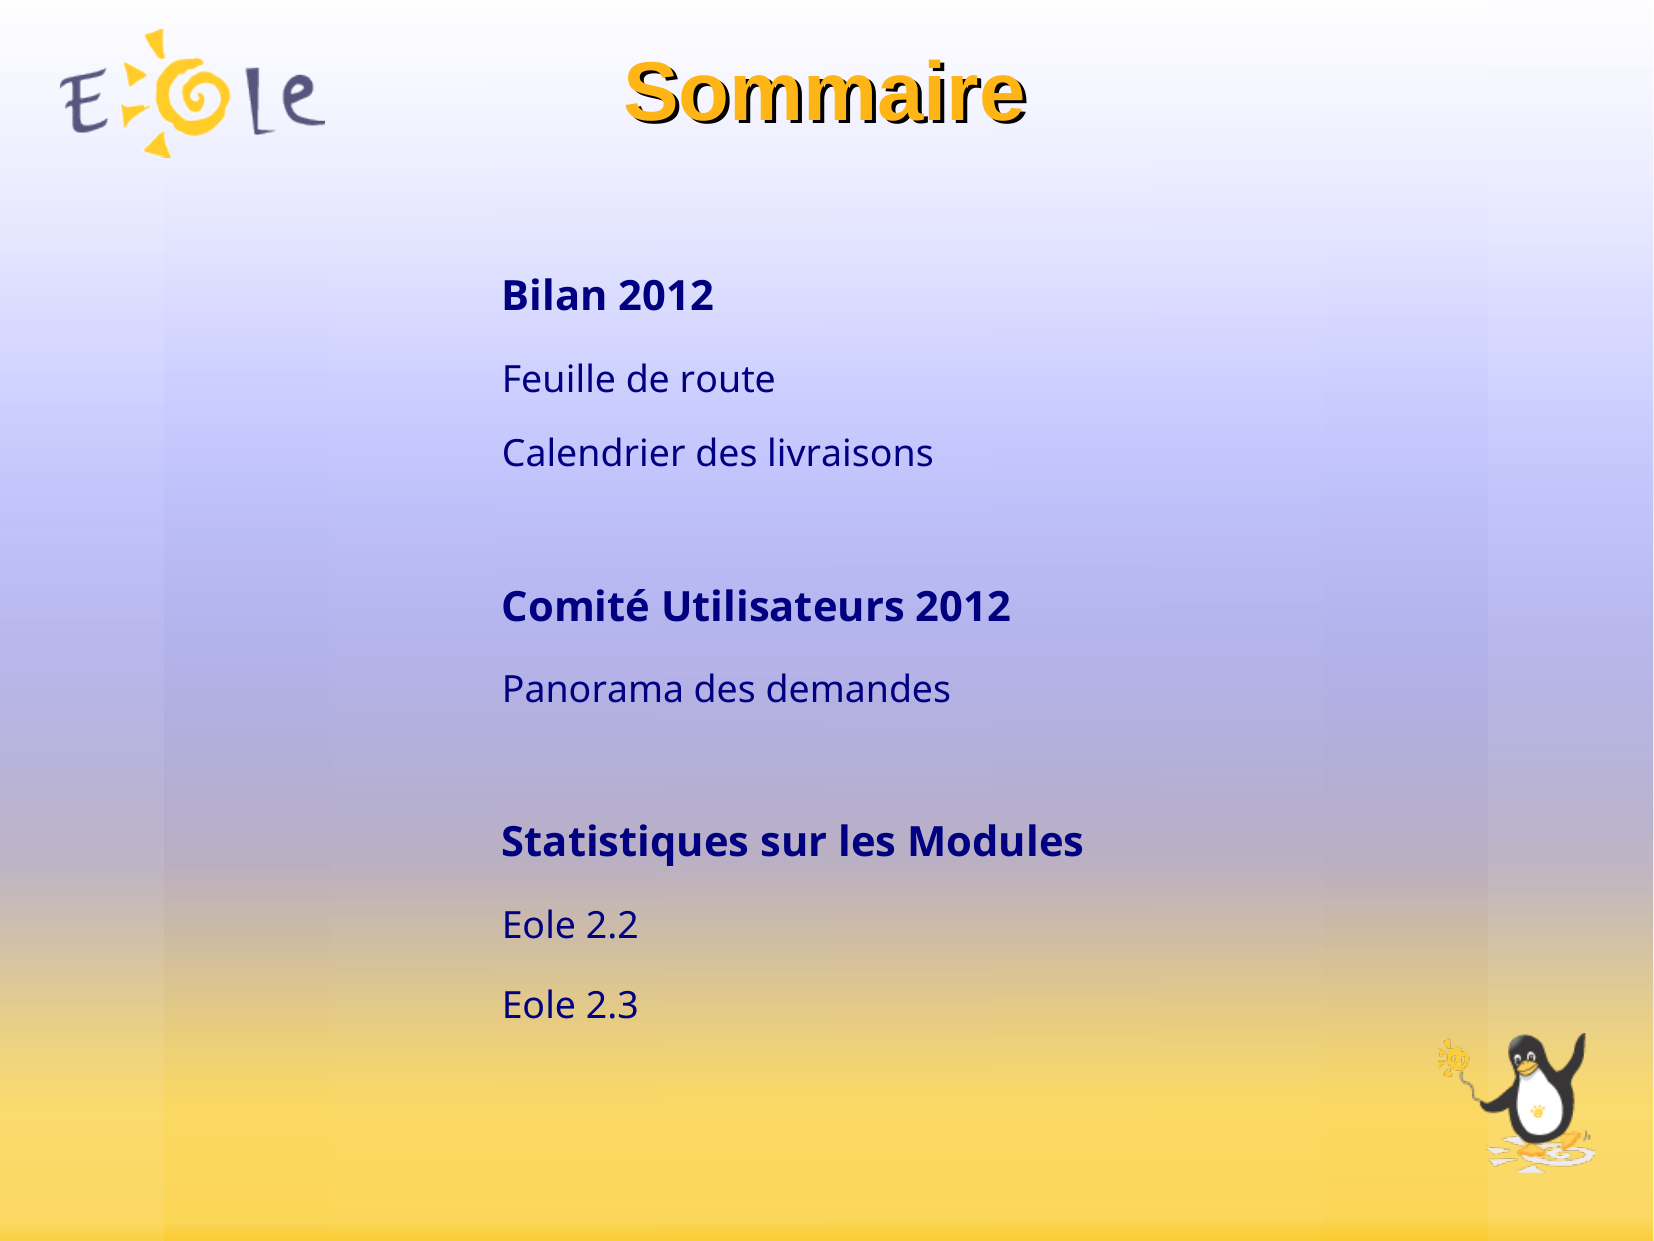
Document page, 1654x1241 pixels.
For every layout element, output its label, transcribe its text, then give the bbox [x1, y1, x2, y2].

list Bilan 2012 Feuille de route Calendrier des livraisons Comité Utilisateurs 2012 Panorama des demandes Statistiques sur les Modules Eole 2.2 Eole 2.3 [501, 265, 1229, 1099]
title Sommaire [80, 27, 1569, 156]
picture [0, 0, 1654, 1241]
